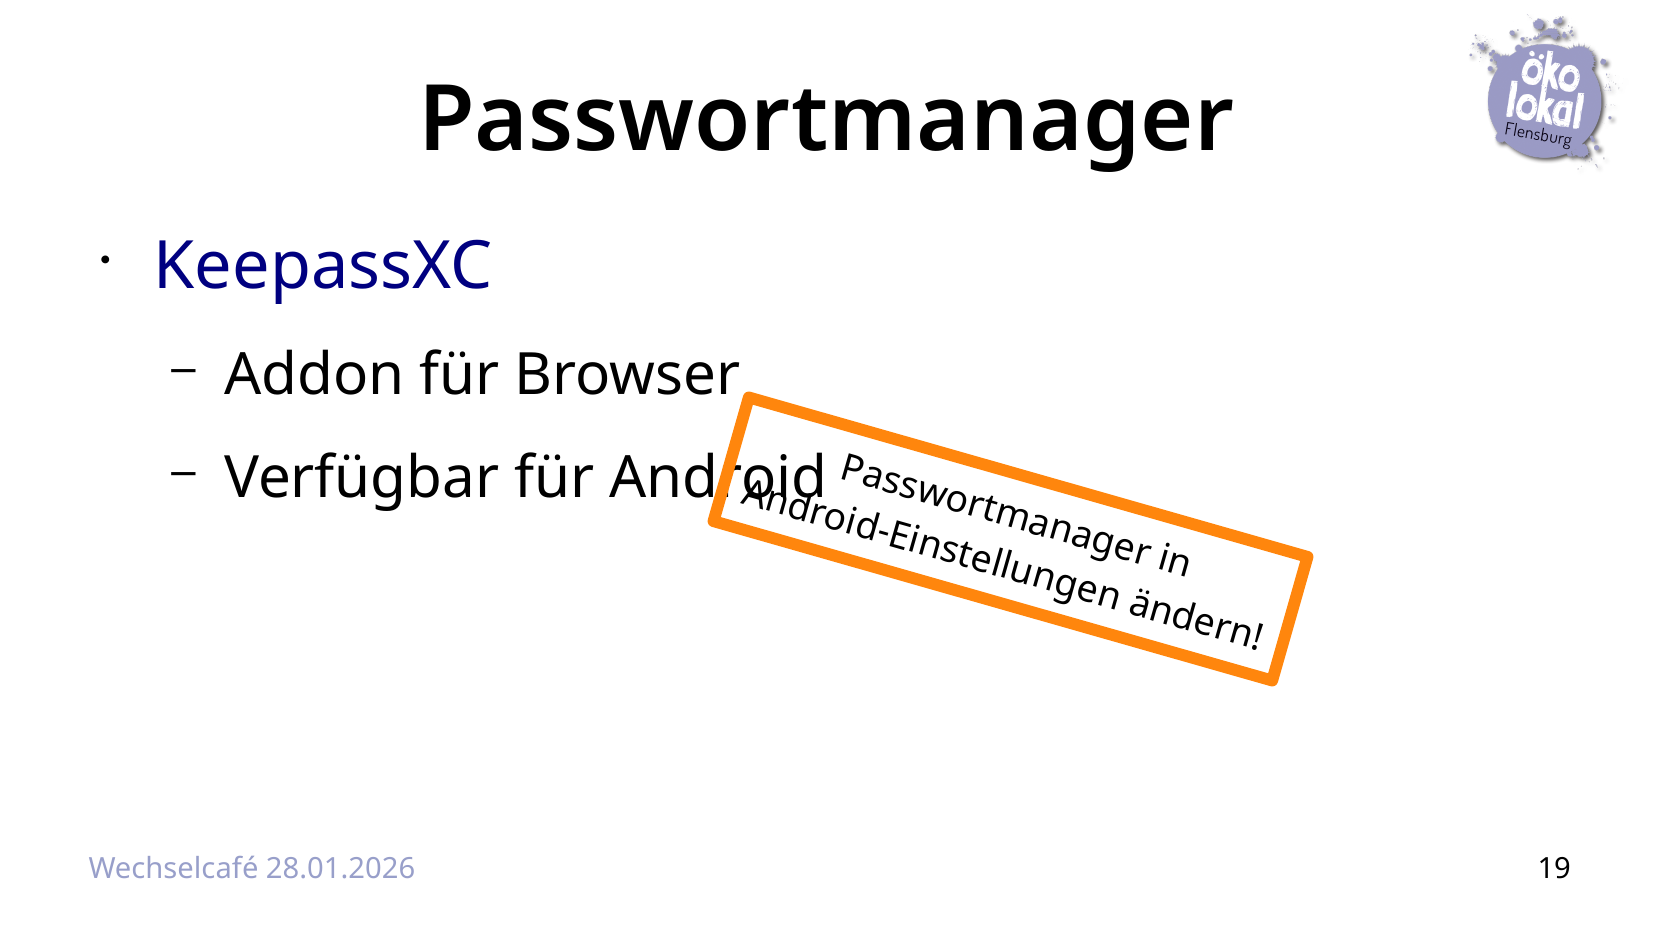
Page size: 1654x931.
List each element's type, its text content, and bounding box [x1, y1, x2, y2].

picture [1444, 0, 1654, 178]
text_box Passwortmanager in Android-Einstellungen ändern! [765, 411, 1258, 660]
list KeepassXC Addon für Browser Verfügbar für Android [82, 217, 1571, 758]
title Passwortmanager [82, 37, 1571, 193]
